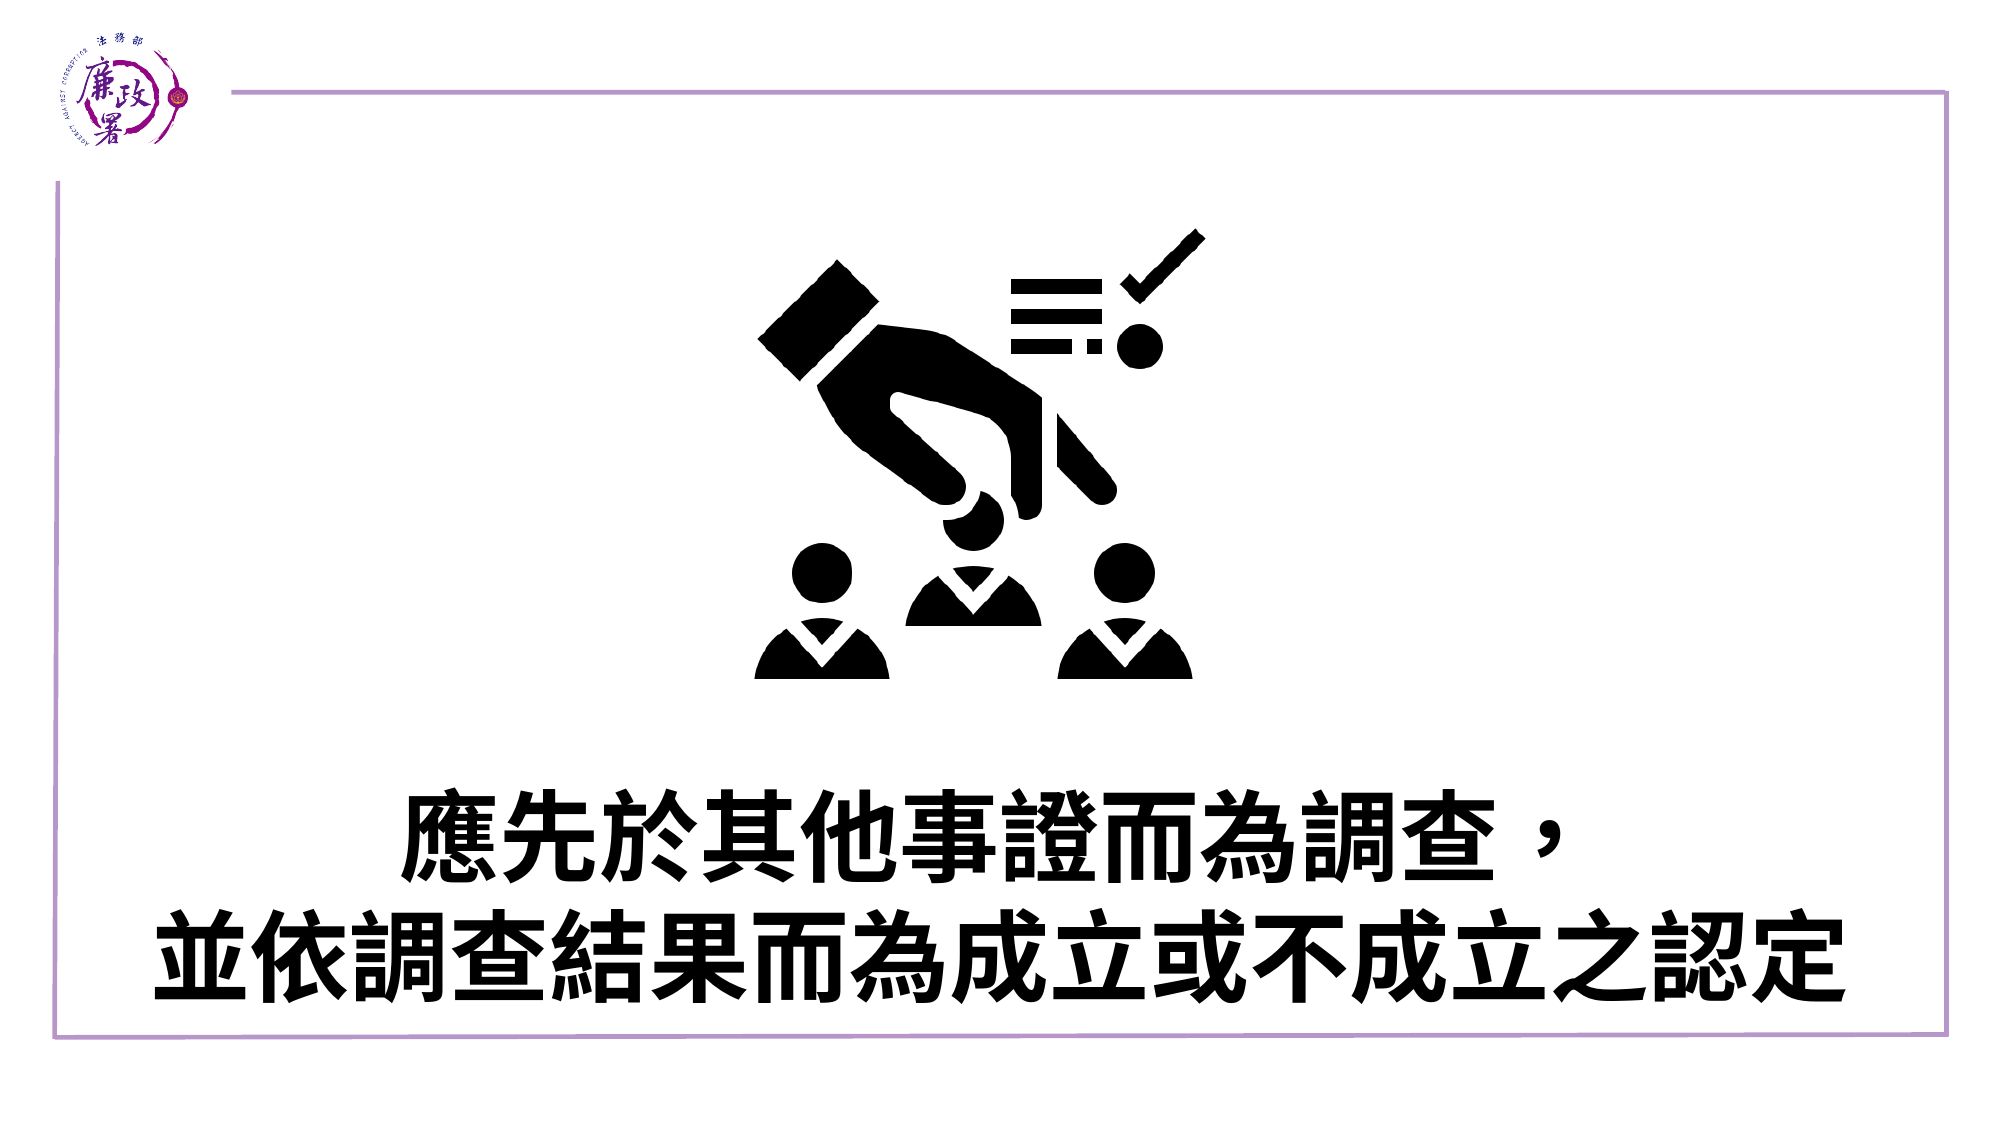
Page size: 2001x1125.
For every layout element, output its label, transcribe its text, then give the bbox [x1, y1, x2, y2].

text_box 應先於其他事證而為調查， 並依調查結果而為成立或不成立之認定 [135, 767, 1865, 1023]
picture [731, 218, 1215, 701]
picture [60, 32, 188, 146]
